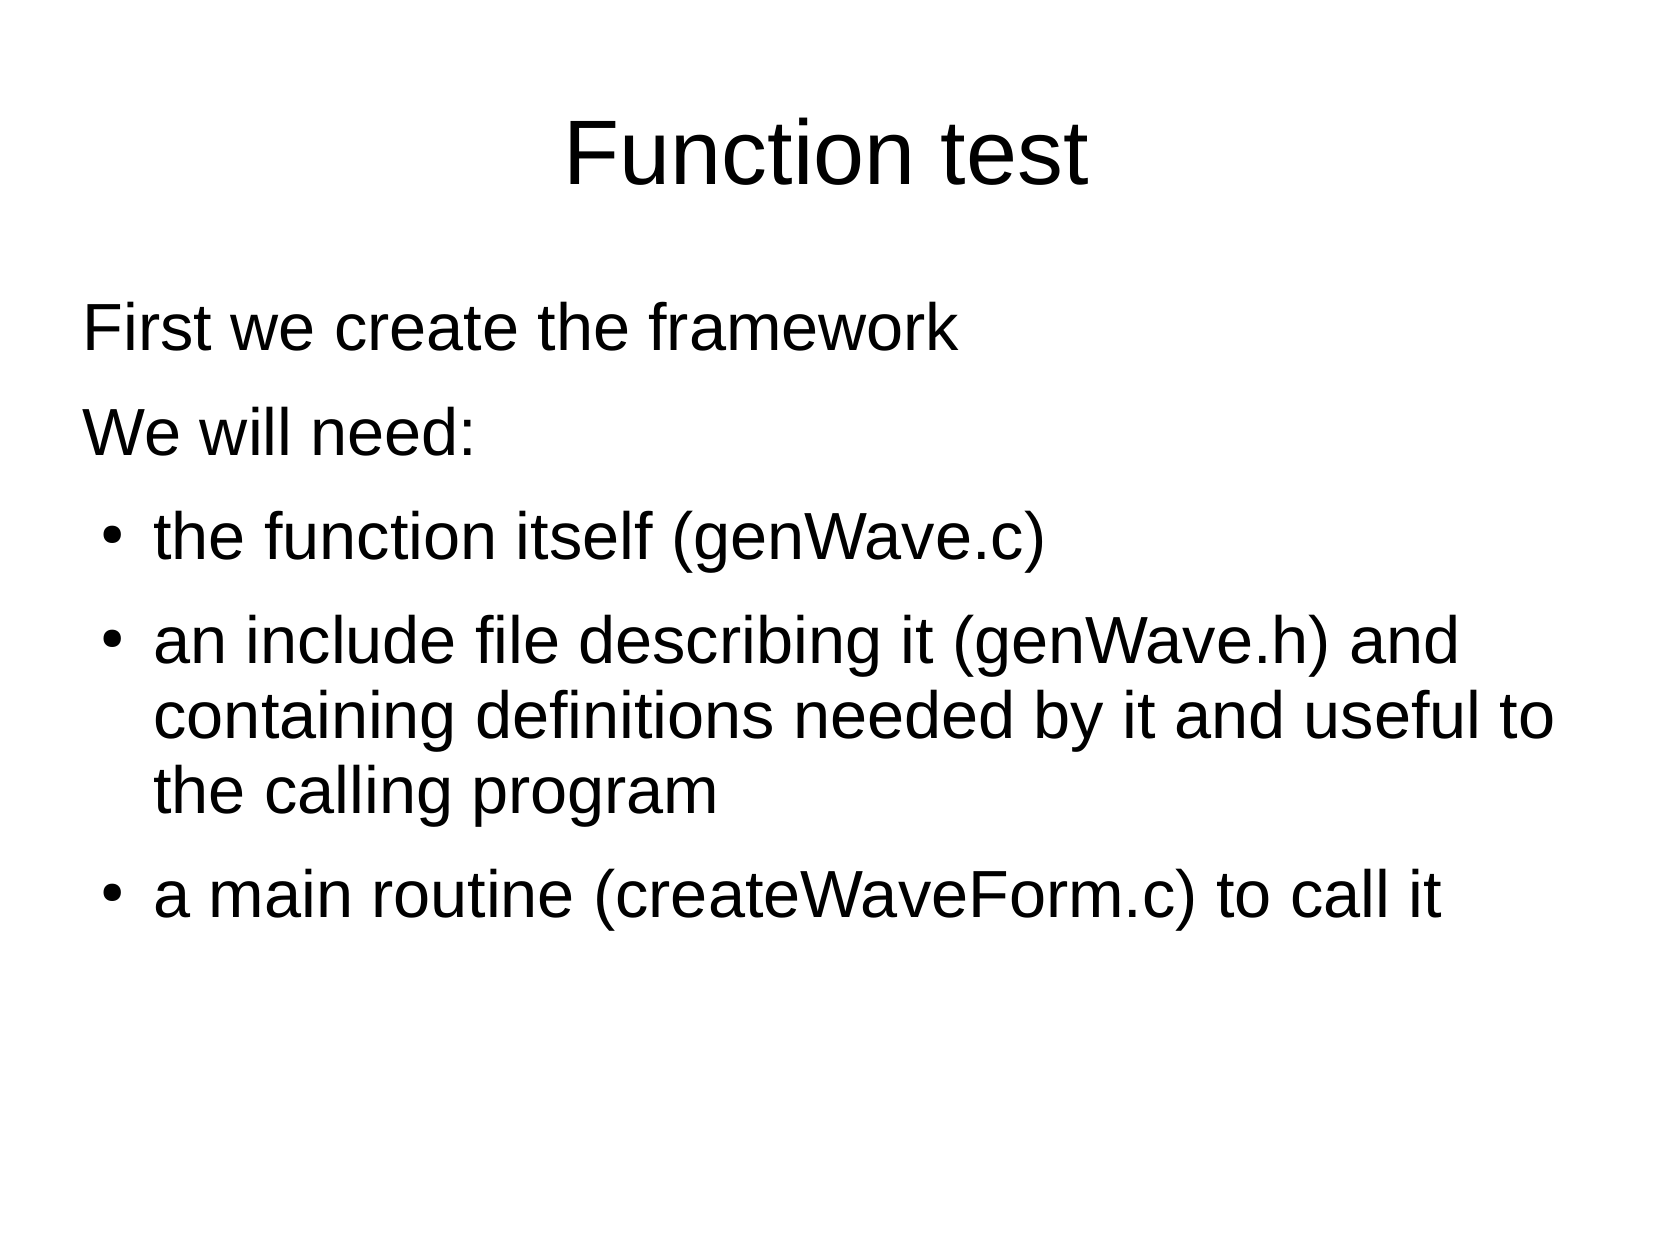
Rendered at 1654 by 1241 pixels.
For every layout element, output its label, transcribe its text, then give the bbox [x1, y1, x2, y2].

list First we create the framework We will need: the function itself (genWave.c) an include file describing it (genWave.h) and containing definitions needed by it and useful to the calling program a main routine (createWaveForm.c) to call it [82, 290, 1571, 1010]
title Function test [82, 49, 1571, 257]
